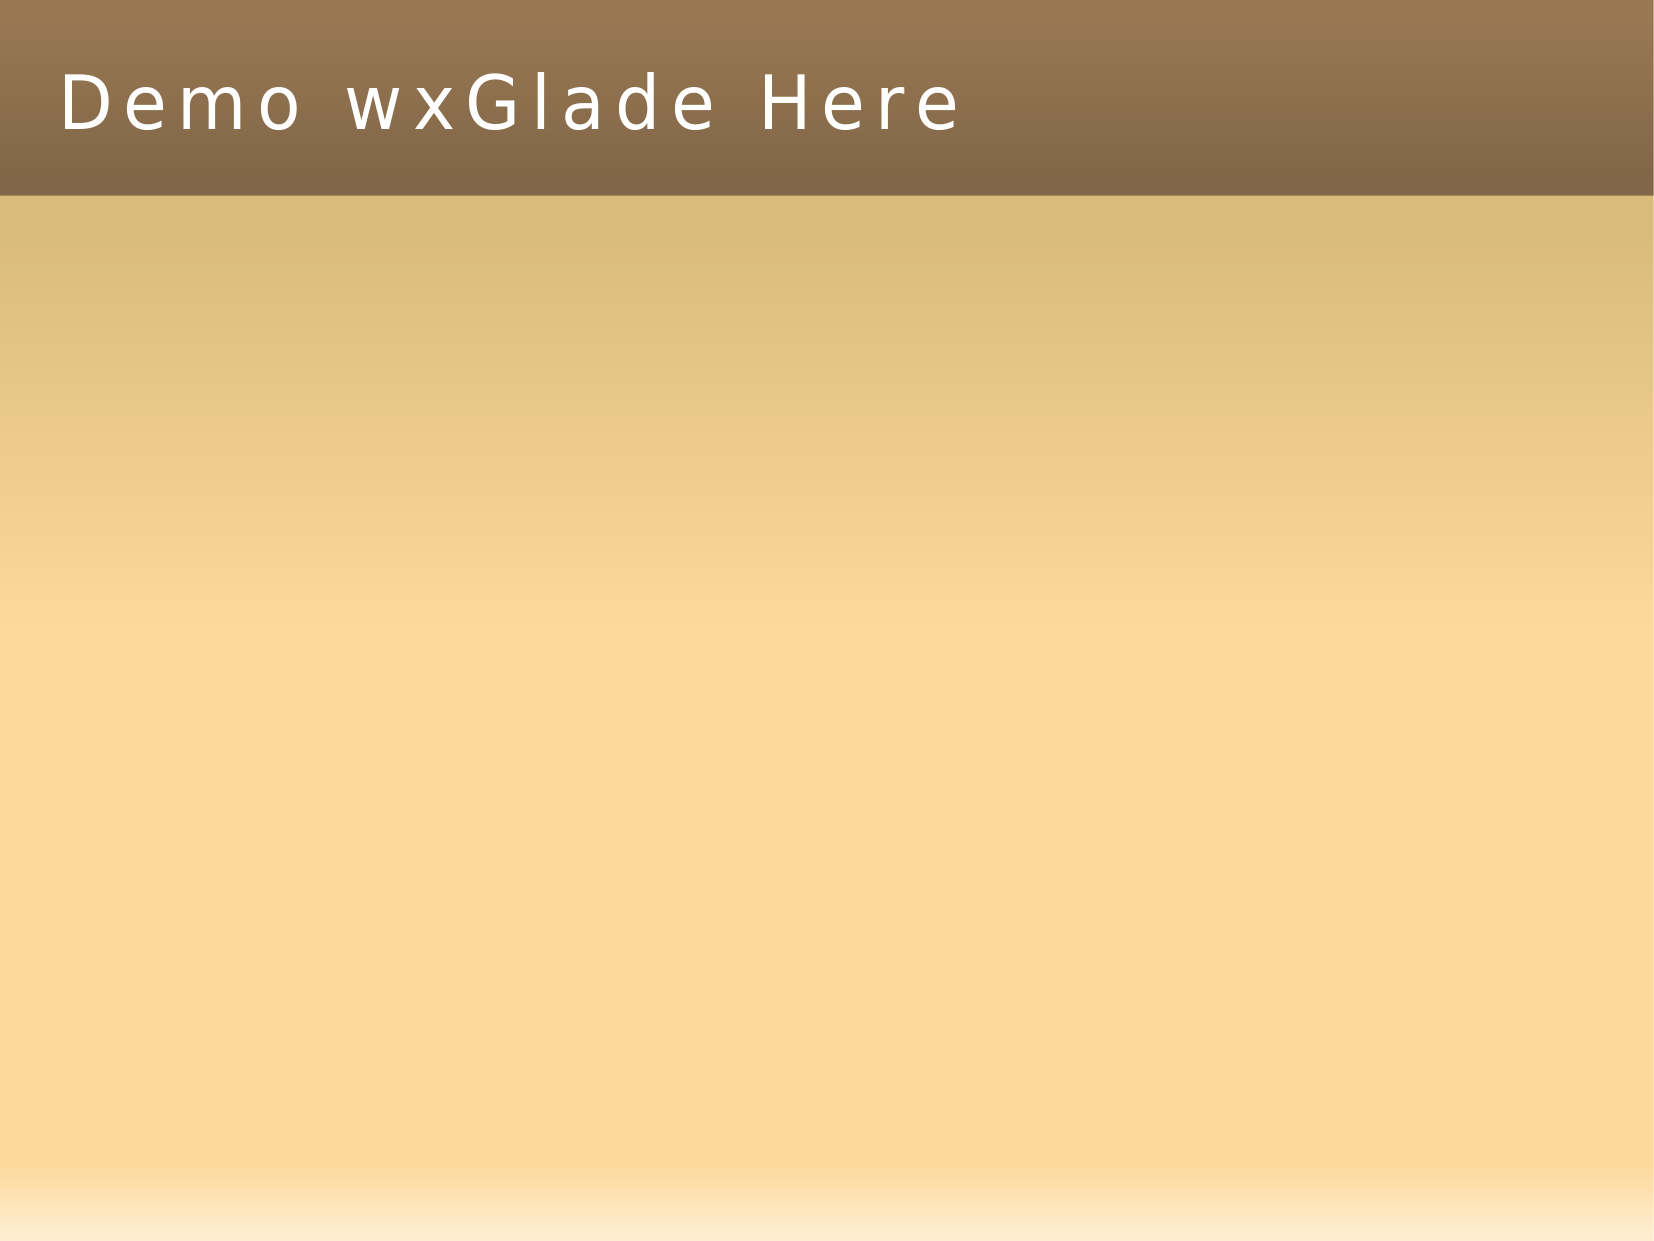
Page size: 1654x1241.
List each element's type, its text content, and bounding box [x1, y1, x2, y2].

picture [0, 0, 1654, 1241]
title Demo wxGlade Here [59, 29, 1595, 178]
